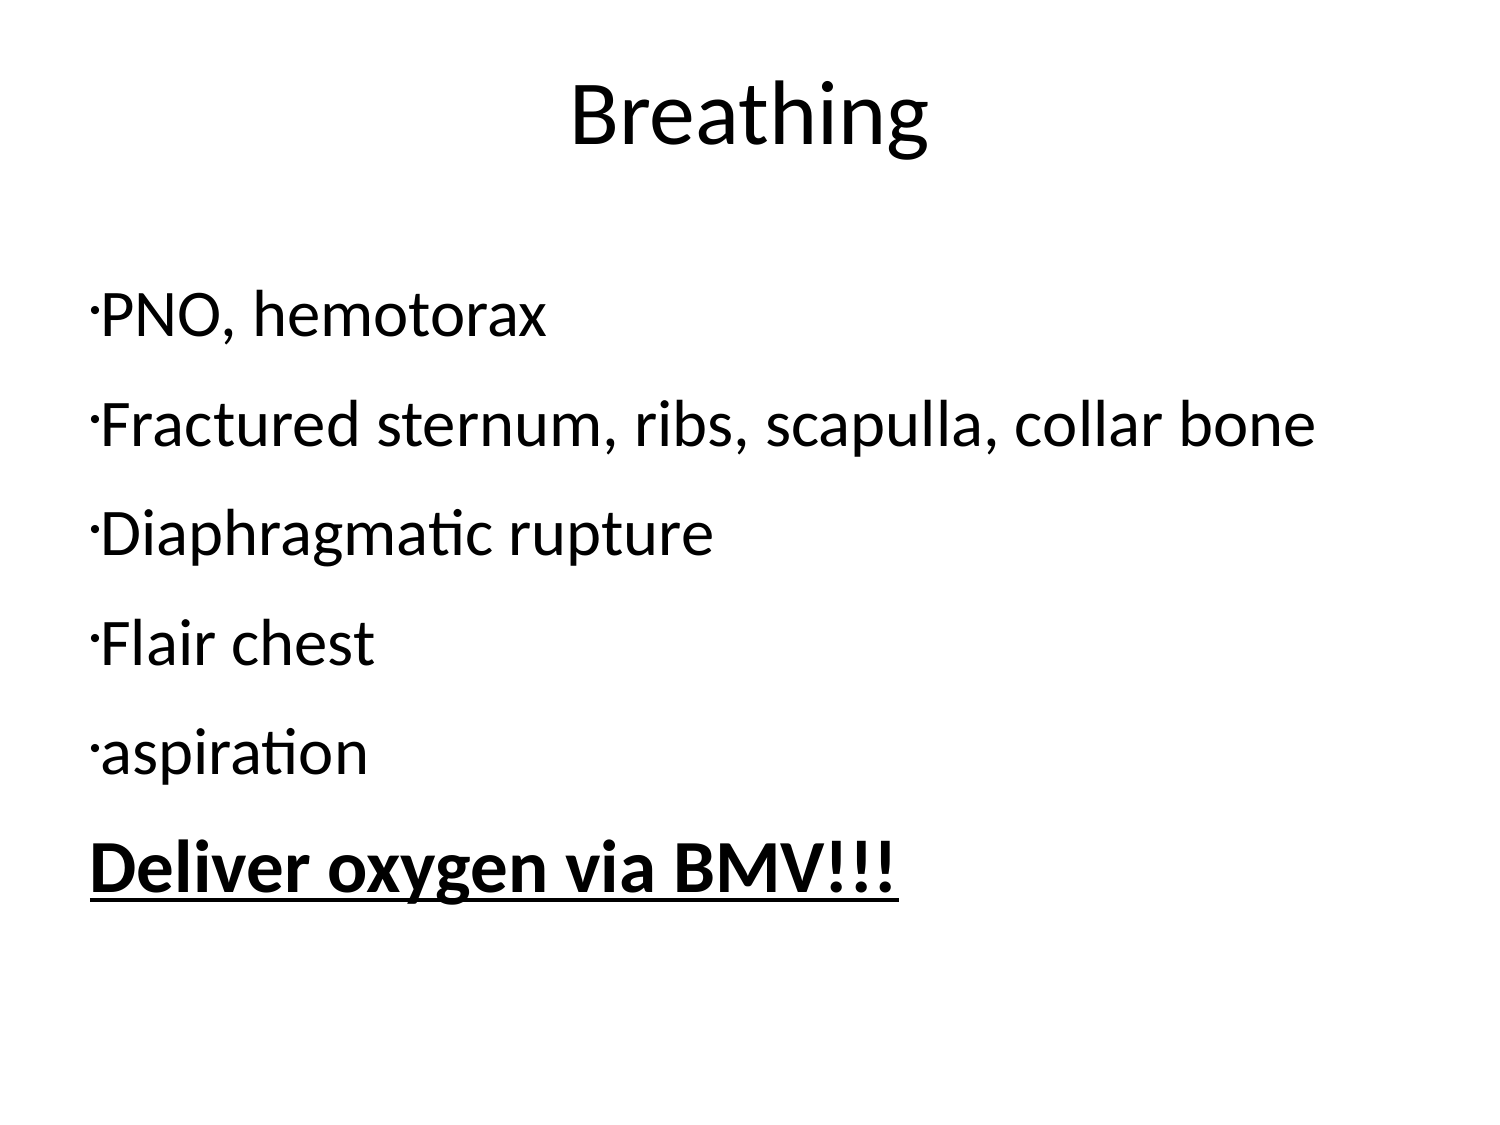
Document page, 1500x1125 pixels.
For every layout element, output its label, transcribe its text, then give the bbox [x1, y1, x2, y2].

title Breathing [75, 45, 1425, 233]
list PNO, hemotorax Fractured sternum, ribs, scapulla, collar bone Diaphragmatic rupture Flair chest aspiration Deliver oxygen via BMV!!! [75, 262, 1425, 1005]
